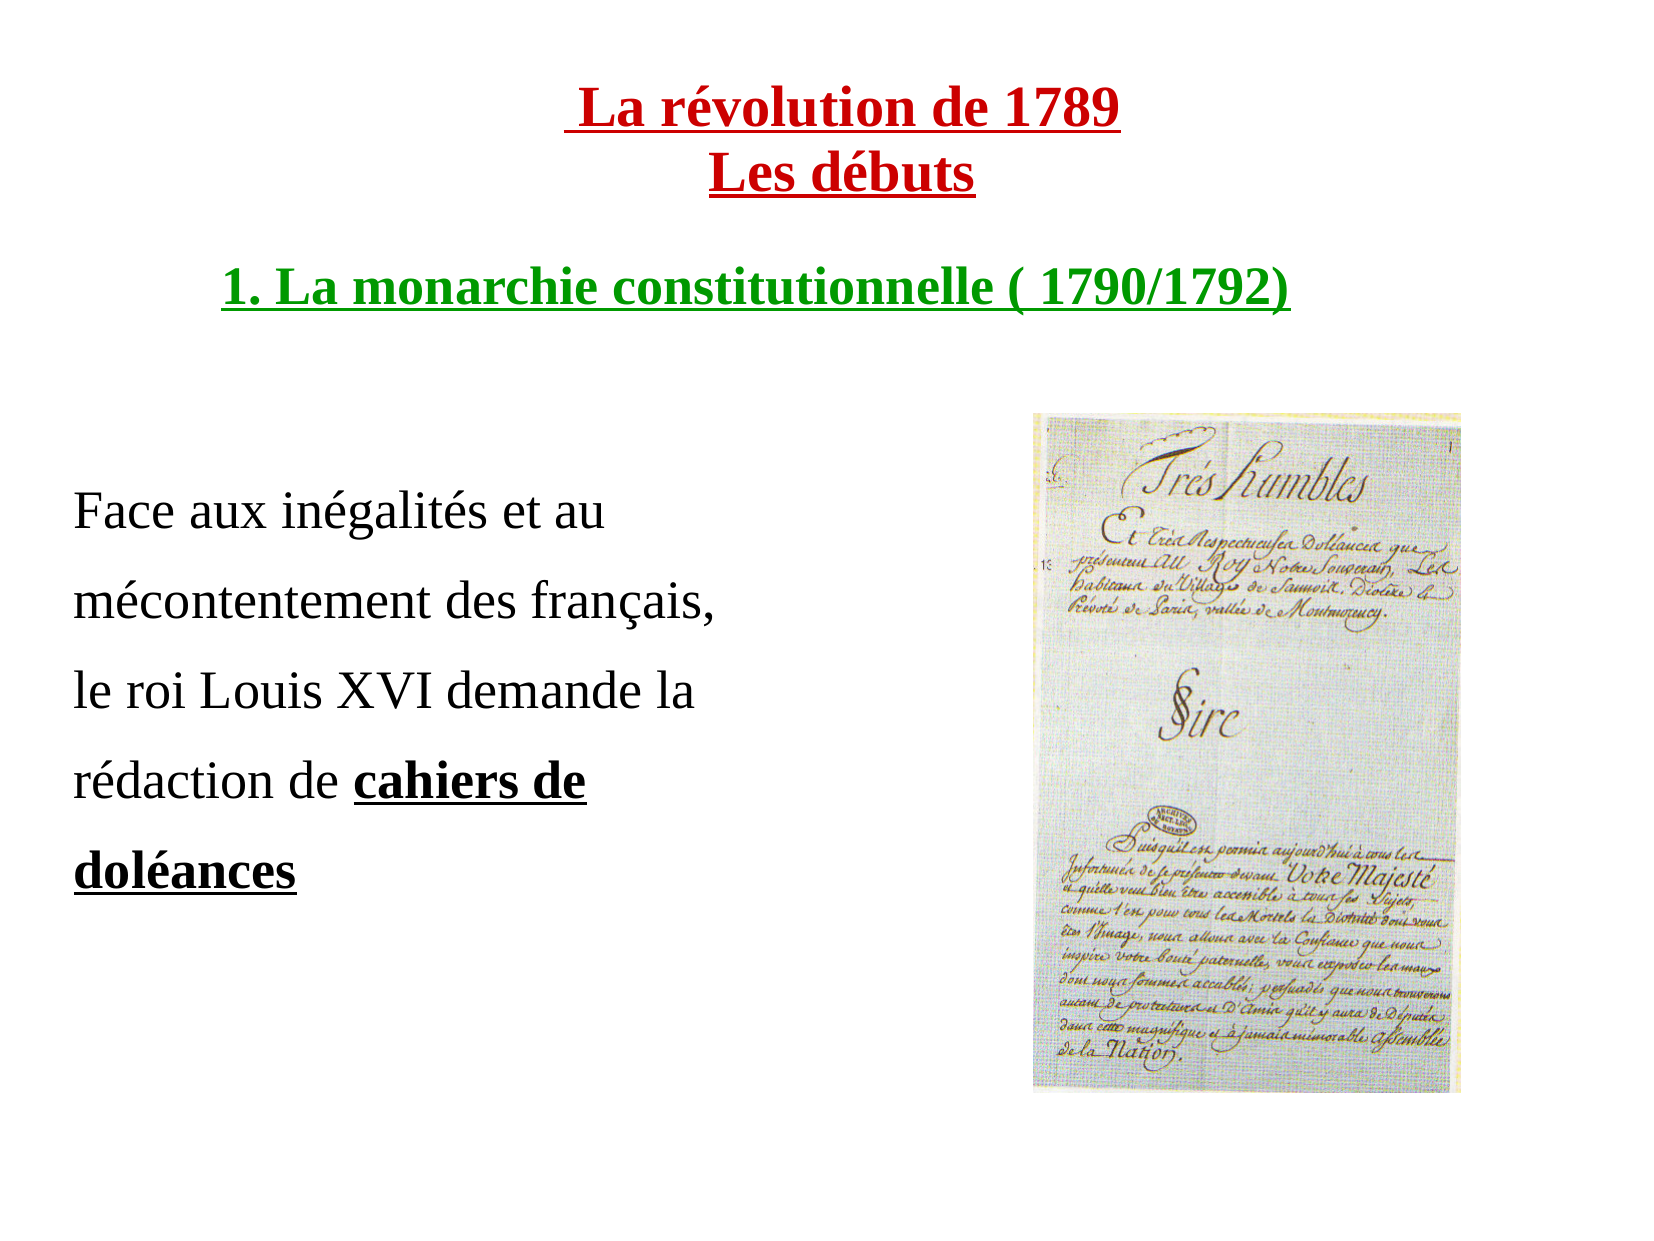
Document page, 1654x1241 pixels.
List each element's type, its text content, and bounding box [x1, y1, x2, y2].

text_box La révolution de 1789 Les débuts [1, 67, 1654, 214]
text_box 1. La monarchie constitutionnelle ( 1790/1792) [206, 219, 1477, 296]
text_box Face aux inégalités et au mécontentement des français, le roi Louis XVI demande la rédaction de cahiers de doléances [59, 442, 783, 887]
picture [1033, 413, 1461, 1093]
